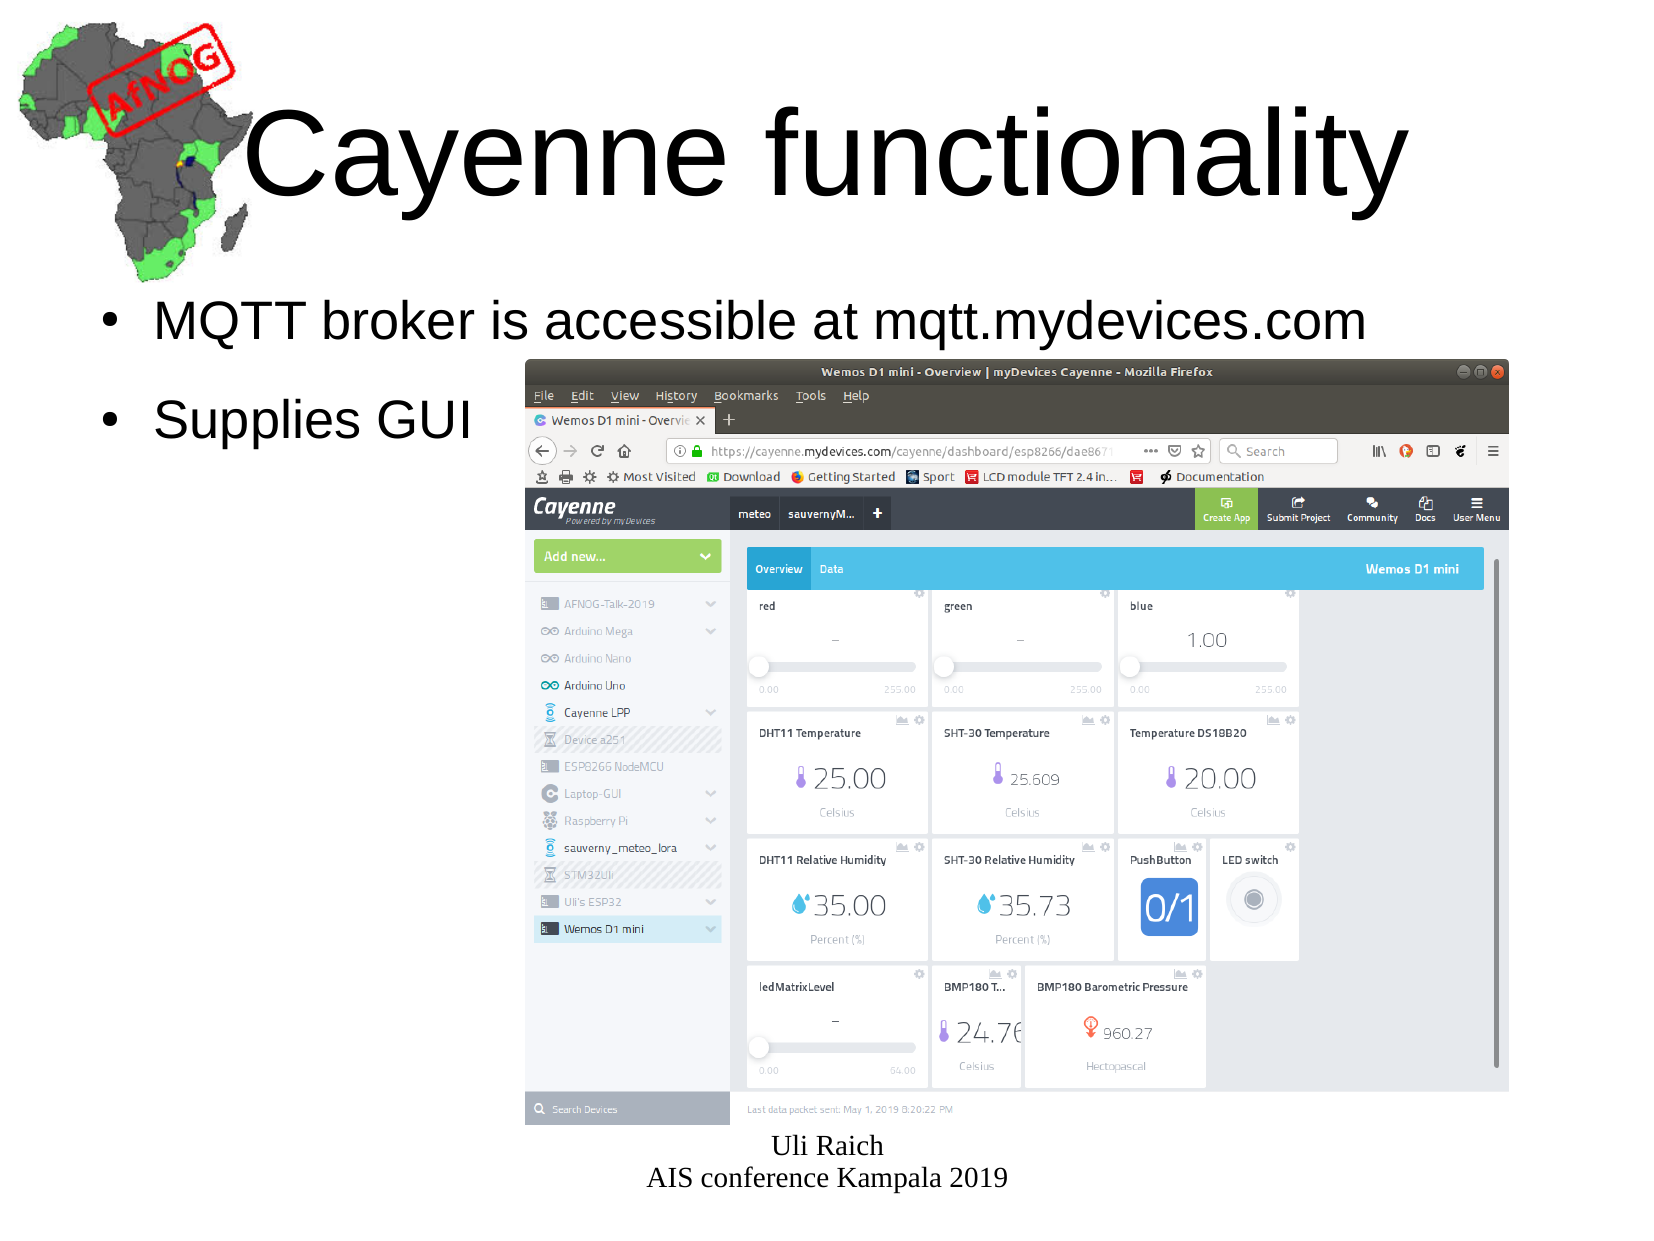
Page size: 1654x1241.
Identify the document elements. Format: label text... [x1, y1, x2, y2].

picture [525, 359, 1509, 1126]
picture [9, 0, 259, 291]
list MQTT broker is accessible at mqtt.mydevices.com Supplies GUI [82, 290, 1571, 1010]
title Cayenne functionality [82, 49, 1571, 257]
